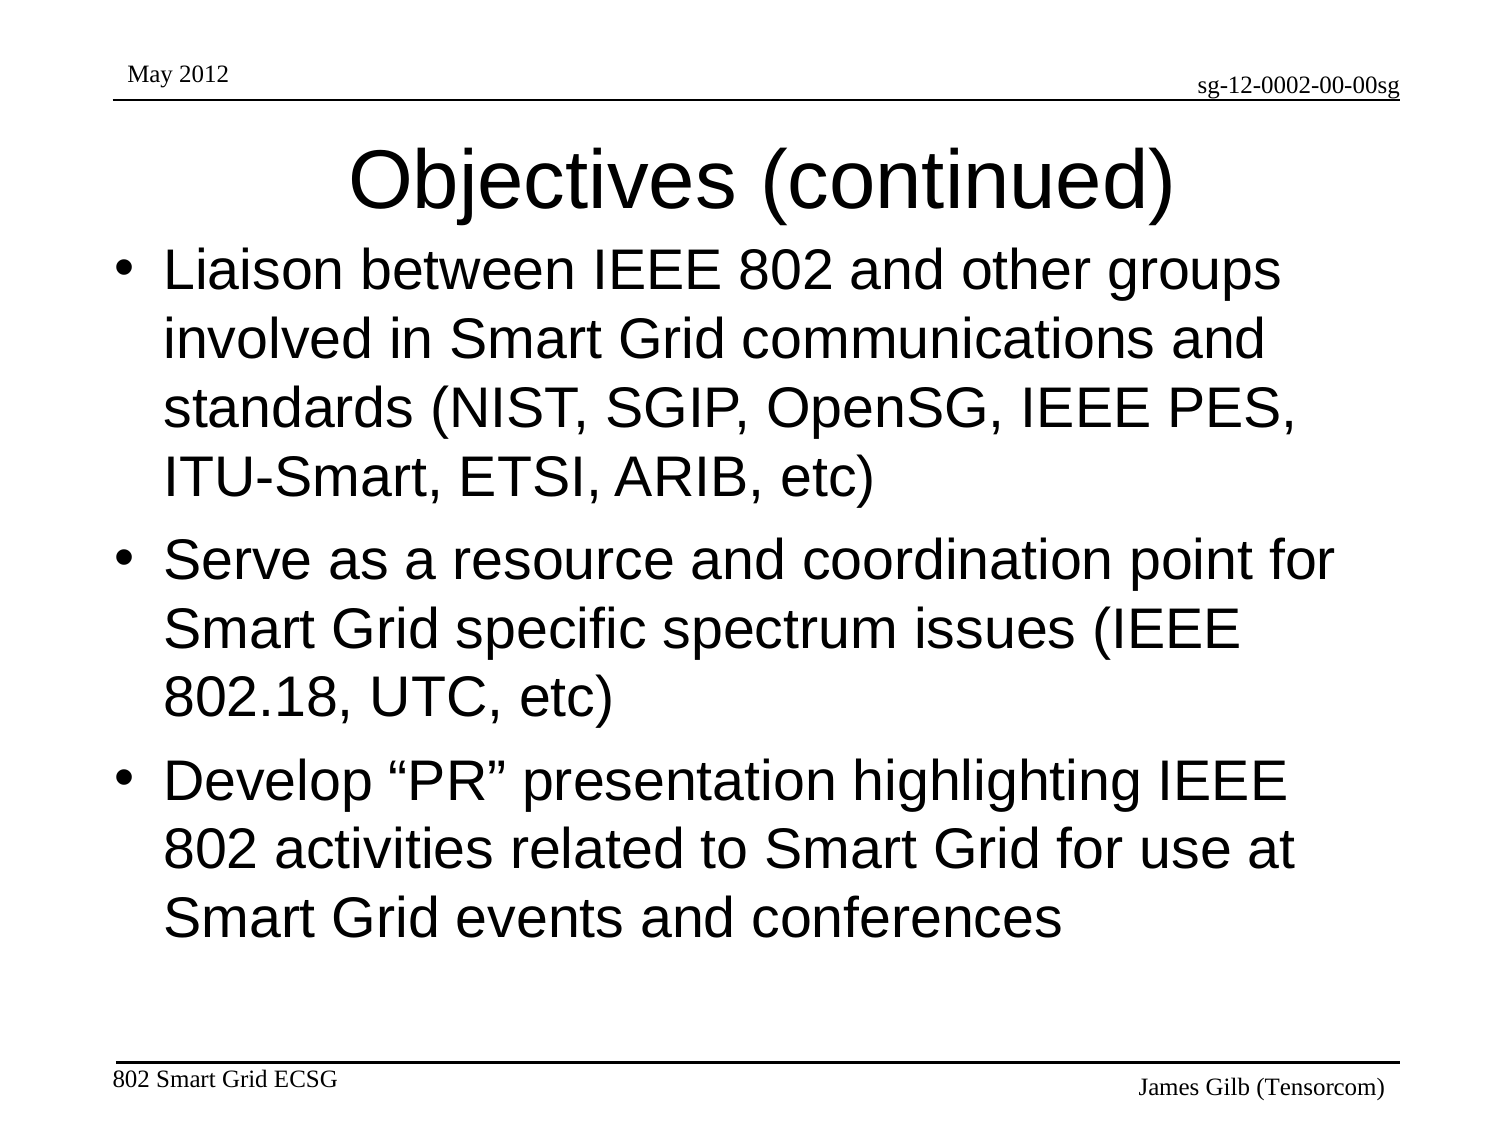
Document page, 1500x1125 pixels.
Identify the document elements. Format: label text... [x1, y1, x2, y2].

title Objectives (continued) [125, 112, 1401, 238]
list Liaison between IEEE 802 and other groups involved in Smart Grid communications and standards (NIST, SGIP, OpenSG, IEEE PES, ITU-Smart, ETSI, ARIB, etc) Serve as a resource and coordination point for Smart Grid specific spectrum issues (IEEE 802.18, UTC, etc) Develop “PR” presentation highlighting IEEE 802 activities related to Smart Grid for use at Smart Grid events and conferences [99, 224, 1375, 968]
